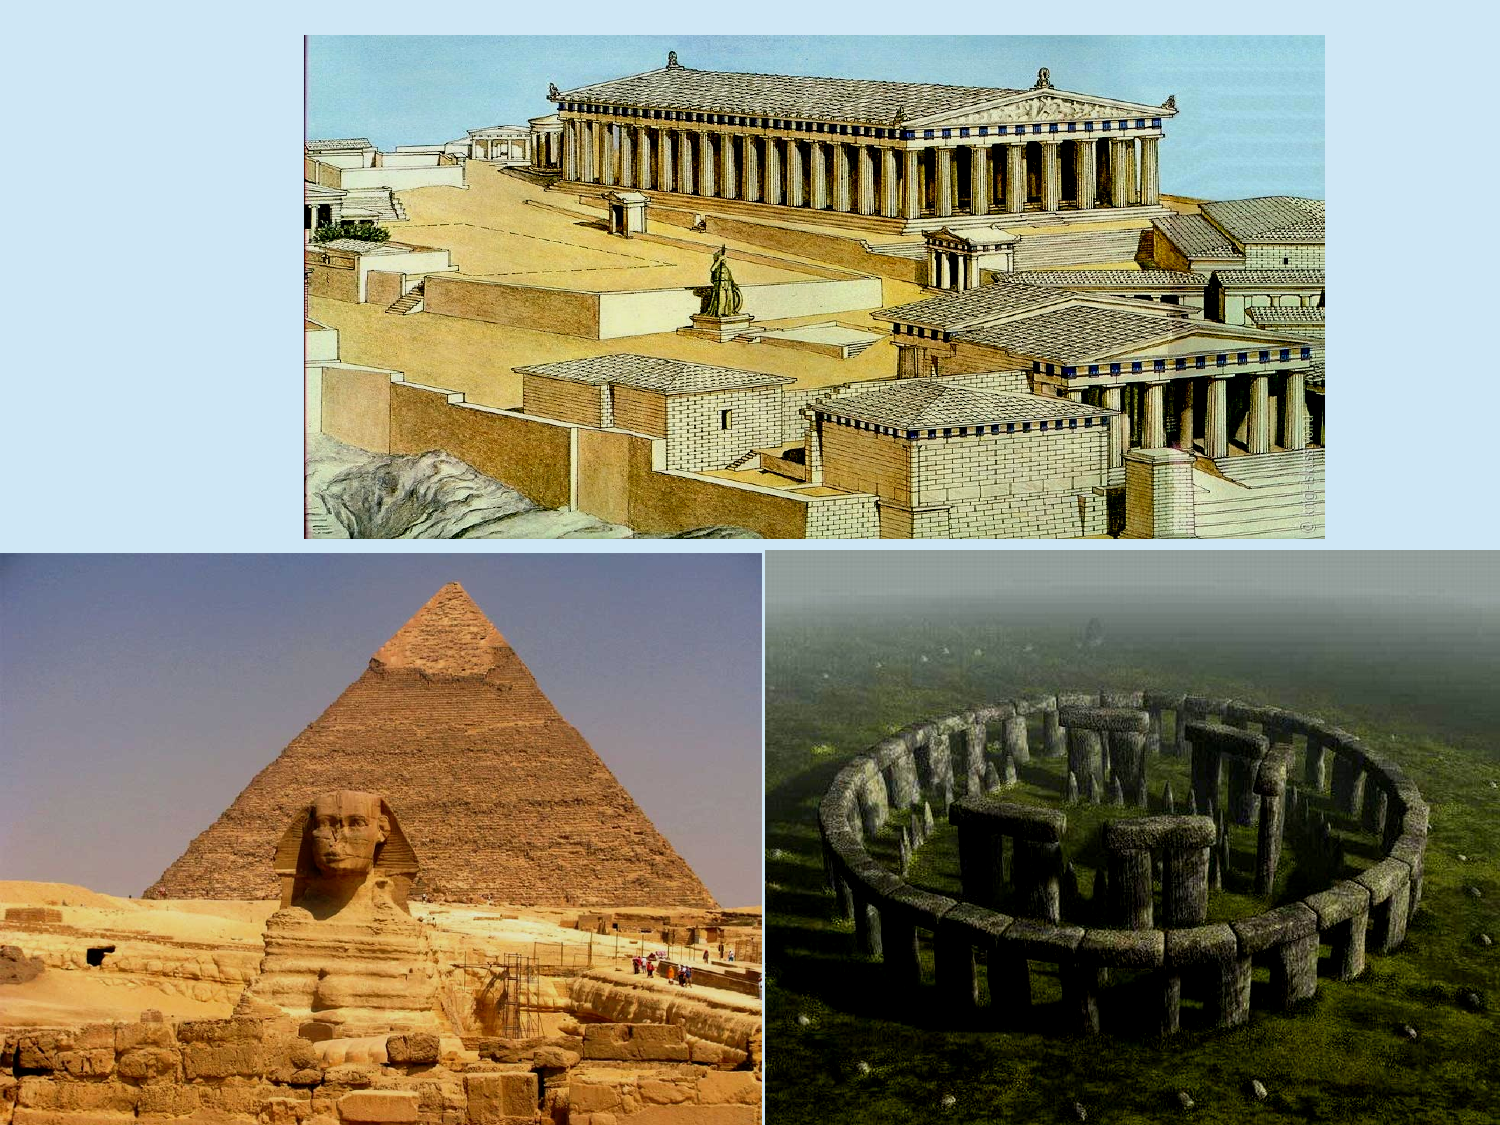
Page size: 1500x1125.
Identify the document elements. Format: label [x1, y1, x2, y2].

picture [304, 35, 1325, 539]
picture [0, 553, 762, 1125]
picture [765, 550, 1500, 1125]
